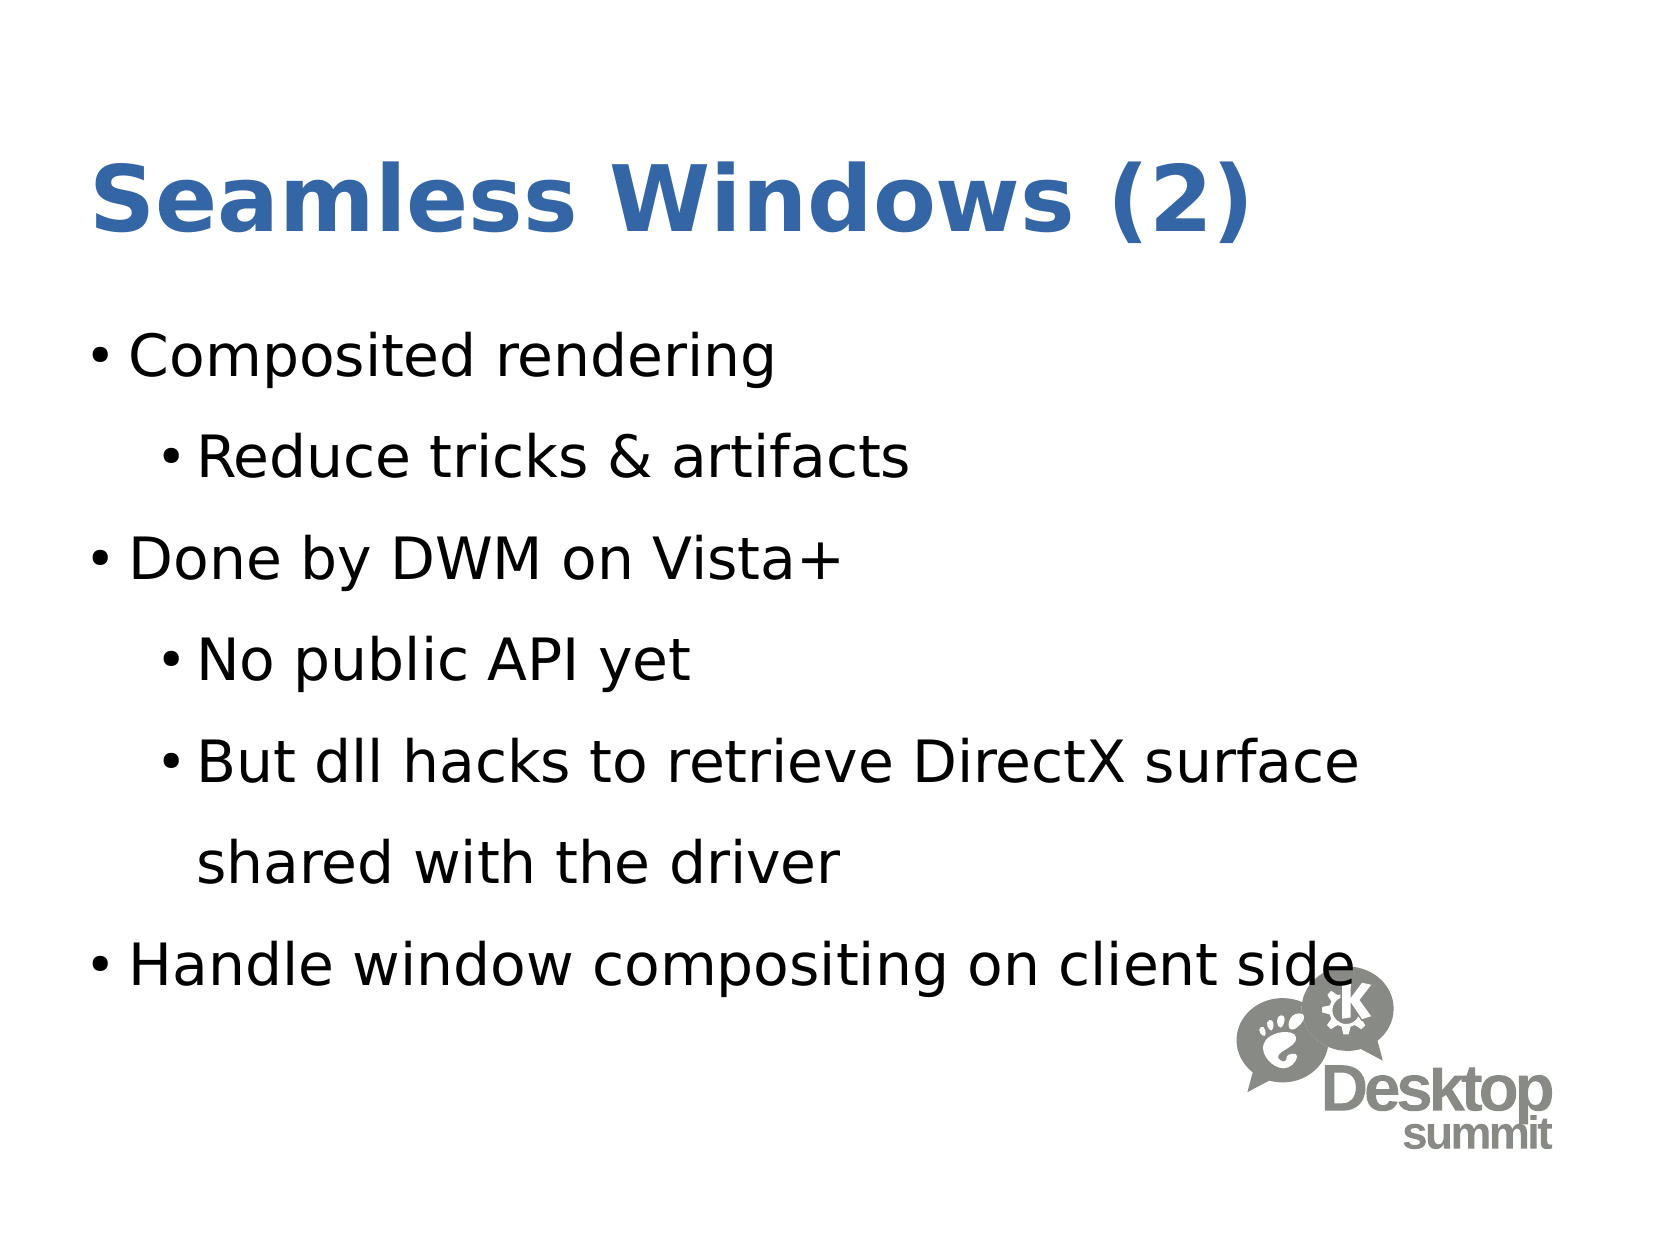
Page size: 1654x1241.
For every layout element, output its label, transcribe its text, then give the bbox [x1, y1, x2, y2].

text_box Seamless Windows (2) [75, 139, 1576, 280]
text_box Composited rendering Reduce tricks & artifacts Done by DWM on Vista+ No public API yet But dll hacks to retrieve DirectX surface shared with the driver Handle window compositing on client side [75, 280, 1576, 1051]
picture [1195, 887, 1613, 1201]
